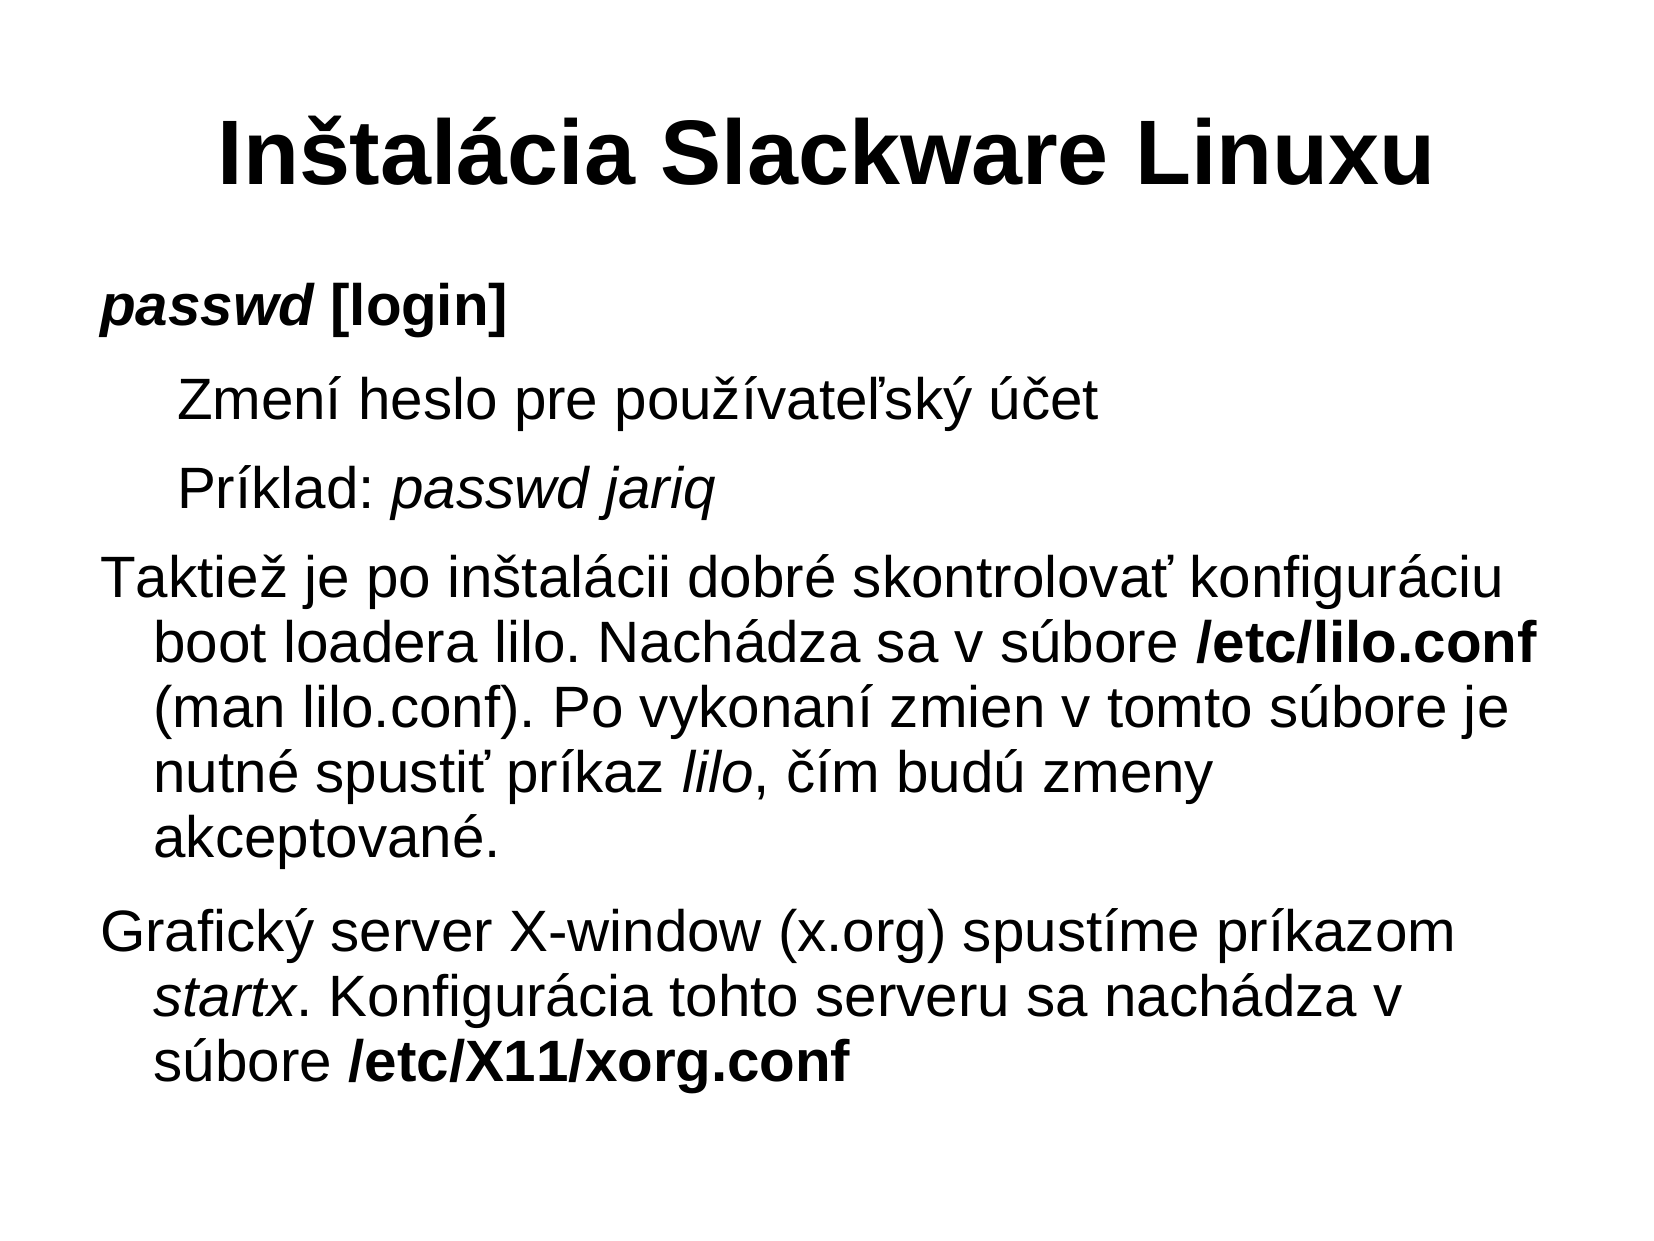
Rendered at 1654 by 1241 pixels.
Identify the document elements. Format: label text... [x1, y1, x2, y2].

title Inštalácia Slackware Linuxu [82, 49, 1571, 257]
list passwd [login] Zmení heslo pre používateľský účet Príklad: passwd jariq Taktiež je po inštalácii dobré skontrolovať konfiguráciu boot loadera lilo. Nachádza sa v súbore /etc/lilo.conf (man lilo.conf). Po vykonaní zmien v tomto súbore je nutné spustiť príkaz lilo, čím budú zmeny akceptované. Grafický server X-window (x.org) spustíme príkazom startx. Konfigurácia tohto serveru sa nachádza v súbore /etc/X11/xorg.conf [82, 272, 1571, 1097]
